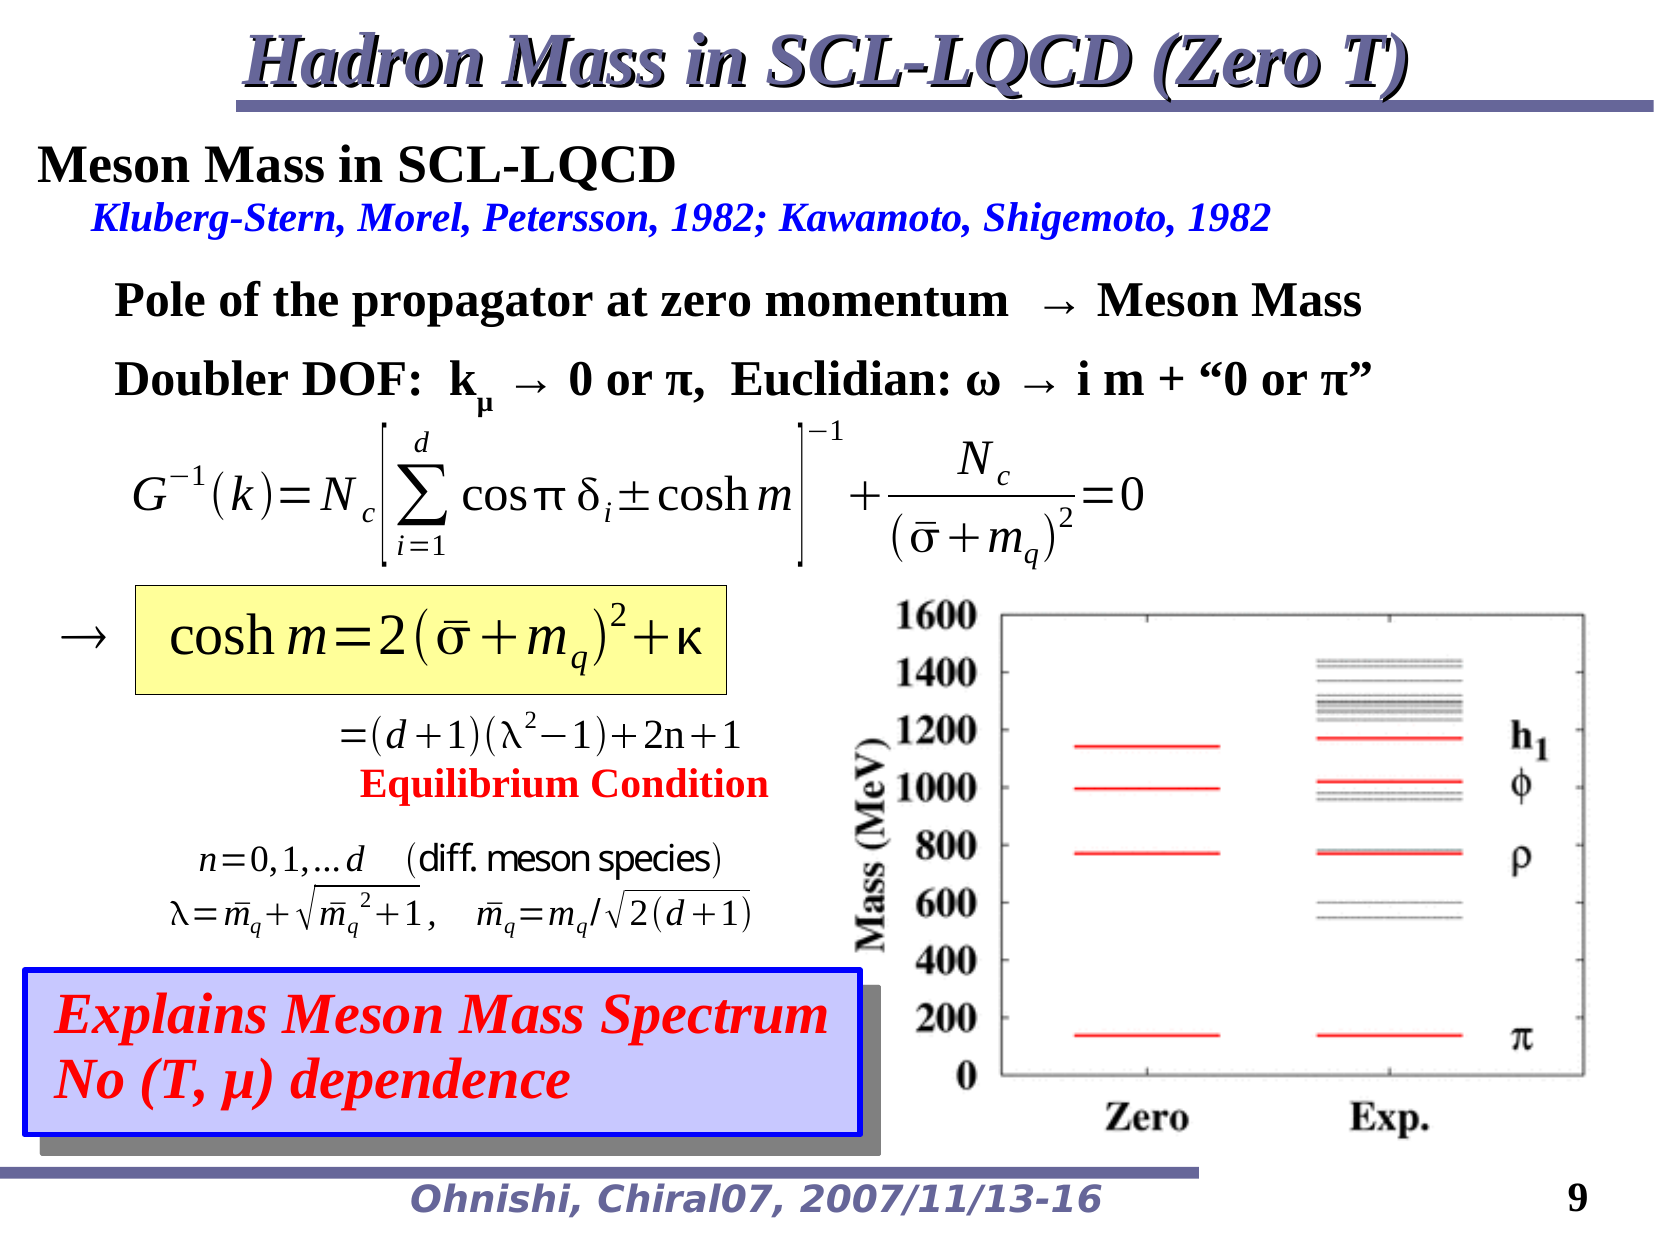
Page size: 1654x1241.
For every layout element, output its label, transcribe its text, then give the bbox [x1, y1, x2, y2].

text_box Explains Meson Mass Spectrum No (T, μ) dependence [24, 970, 861, 1135]
chart [124, 413, 1152, 571]
chart [162, 838, 759, 939]
picture [809, 566, 1654, 1159]
title Hadron Mass in SCL-LQCD (Zero T) [0, 0, 1654, 119]
list Meson Mass in SCL-LQCD Kluberg-Stern, Morel, Petersson, 1982; Kawamoto, Shigemoto, 1982 Pole of the propagator at zero momentum → Meson Mass Doubler DOF: kμ → 0 or π, Euclidian: ω → i m + “0 or π” [19, 133, 1603, 438]
text_box [135, 585, 727, 695]
chart [53, 595, 714, 677]
chart [329, 706, 749, 760]
text_box Equilibrium Condition [359, 759, 770, 808]
